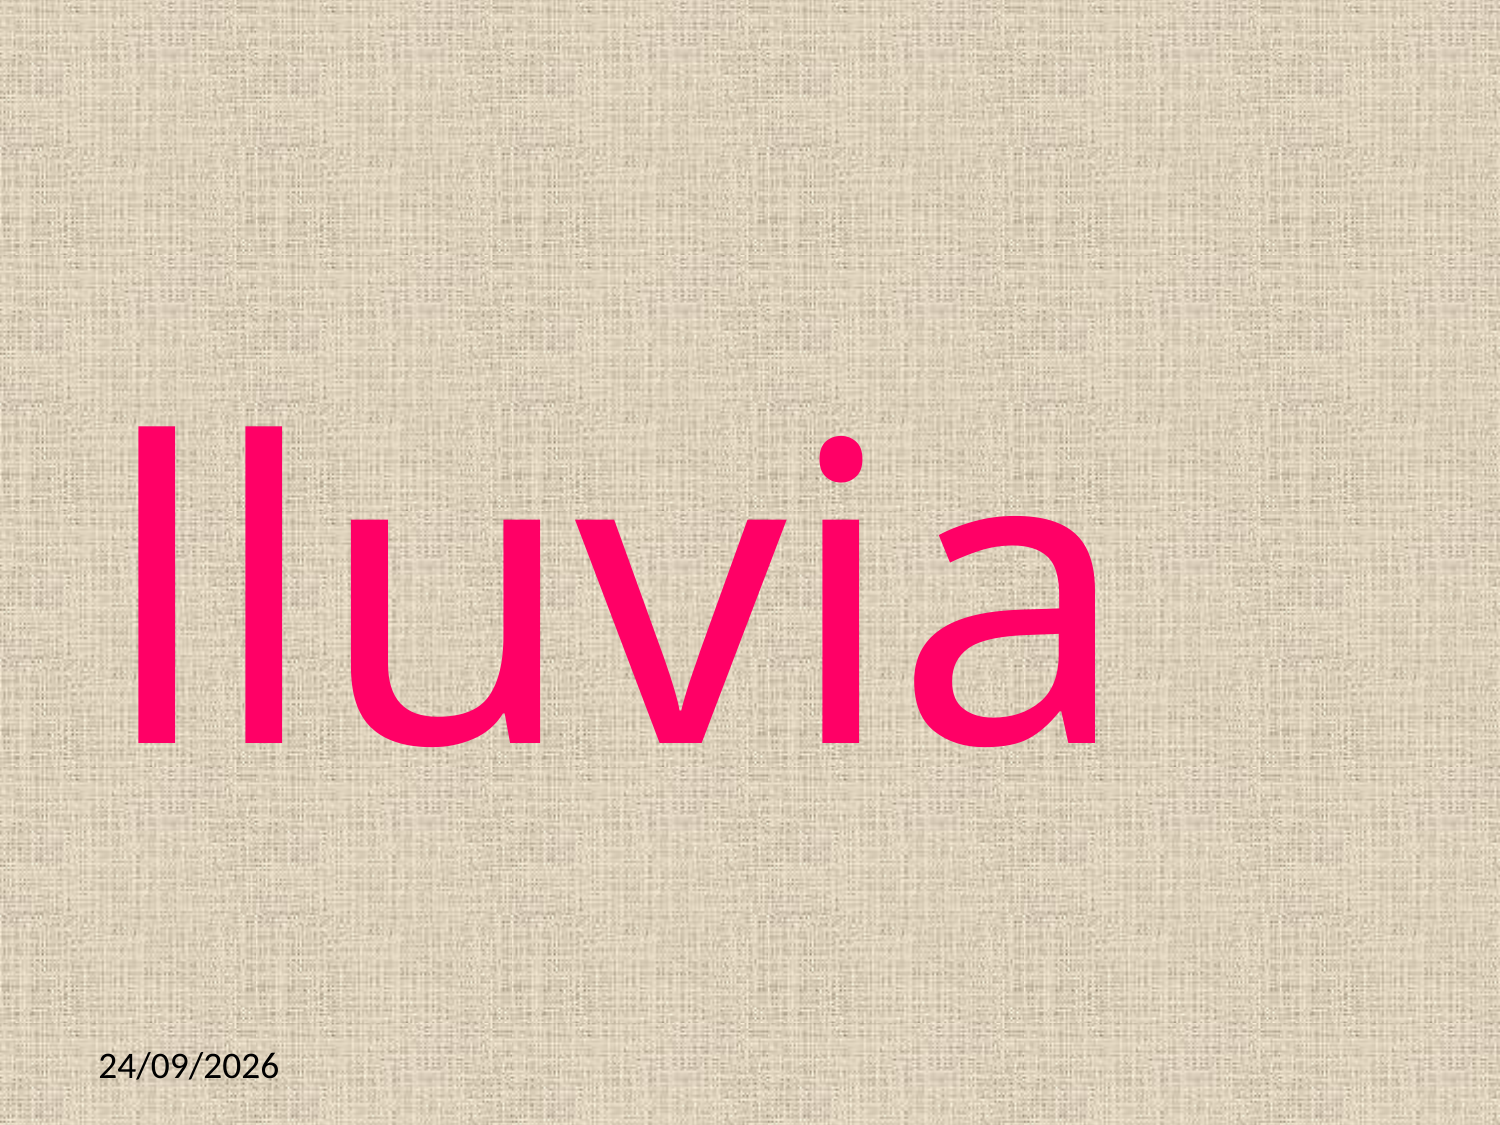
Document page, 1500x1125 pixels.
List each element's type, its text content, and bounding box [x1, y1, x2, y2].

text_box lluvia [88, 290, 1388, 811]
picture [0, 0, 1500, 1125]
